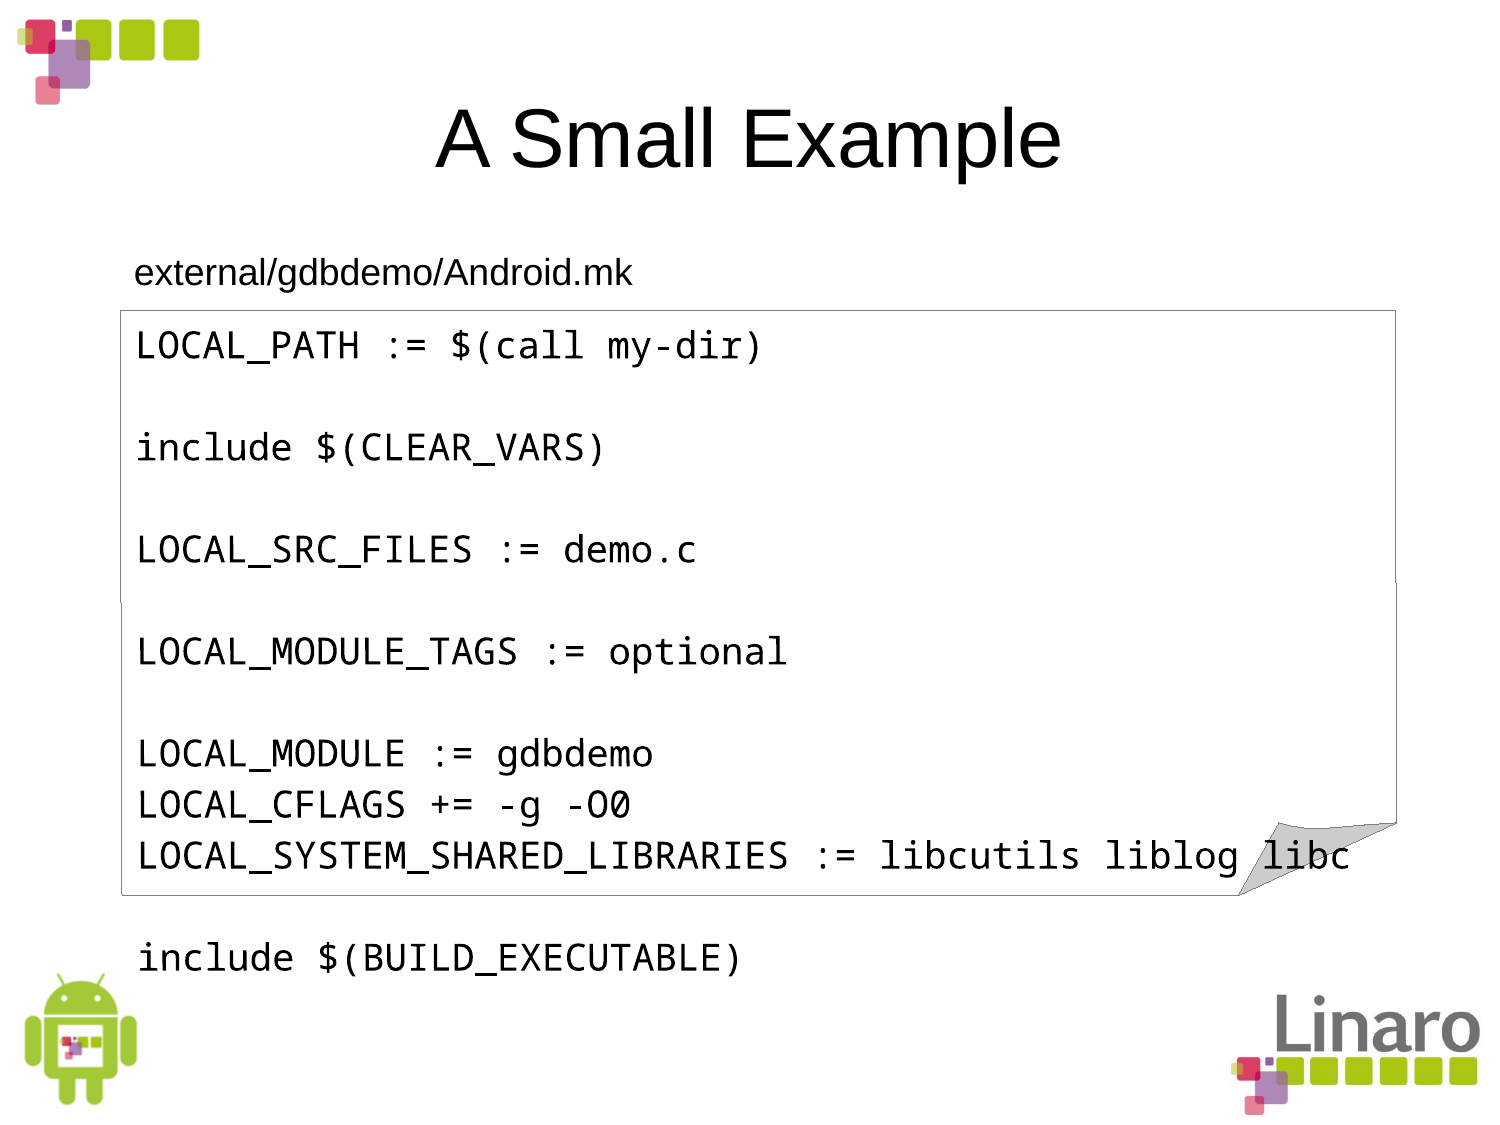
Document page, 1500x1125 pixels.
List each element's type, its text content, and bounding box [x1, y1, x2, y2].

text_box external/gdbdemo/Android.mk [119, 243, 648, 301]
text_box LOCAL_PATH := $(call my-dir) include $(CLEAR_VARS) LOCAL_SRC_FILES := demo.c LOCAL_MODULE_TAGS := optional LOCAL_MODULE := gdbdemo LOCAL_CFLAGS += -g -O0 LOCAL_SYSTEM_SHARED_LIBRARIES := libcutils liblog libc include $(BUILD_EXECUTABLE) [120, 310, 1397, 896]
picture [18, 971, 142, 1109]
picture [16, 12, 205, 121]
title A Small Example [74, 44, 1425, 233]
picture [1219, 986, 1491, 1123]
